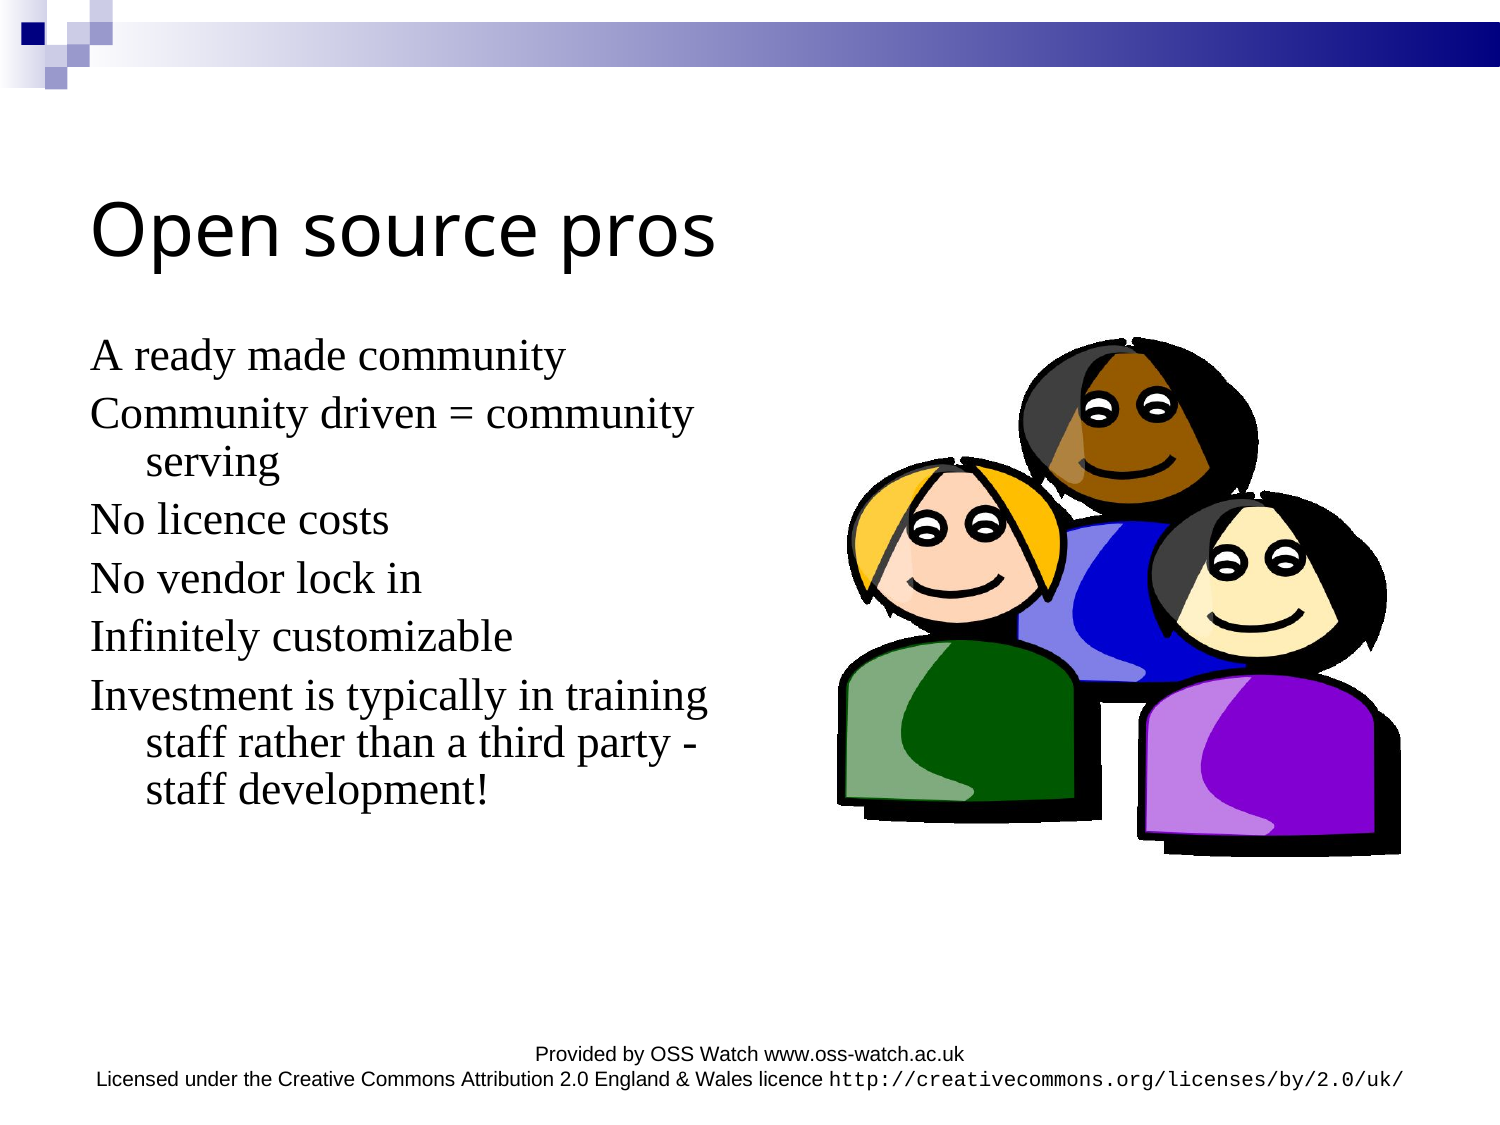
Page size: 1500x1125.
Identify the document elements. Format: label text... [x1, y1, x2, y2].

picture [837, 337, 1401, 857]
list A ready made community Community driven = community serving No licence costs No vendor lock in Infinitely customizable Investment is typically in training staff rather than a third party - staff development! [74, 324, 788, 920]
title Open source pros [75, 148, 1426, 289]
